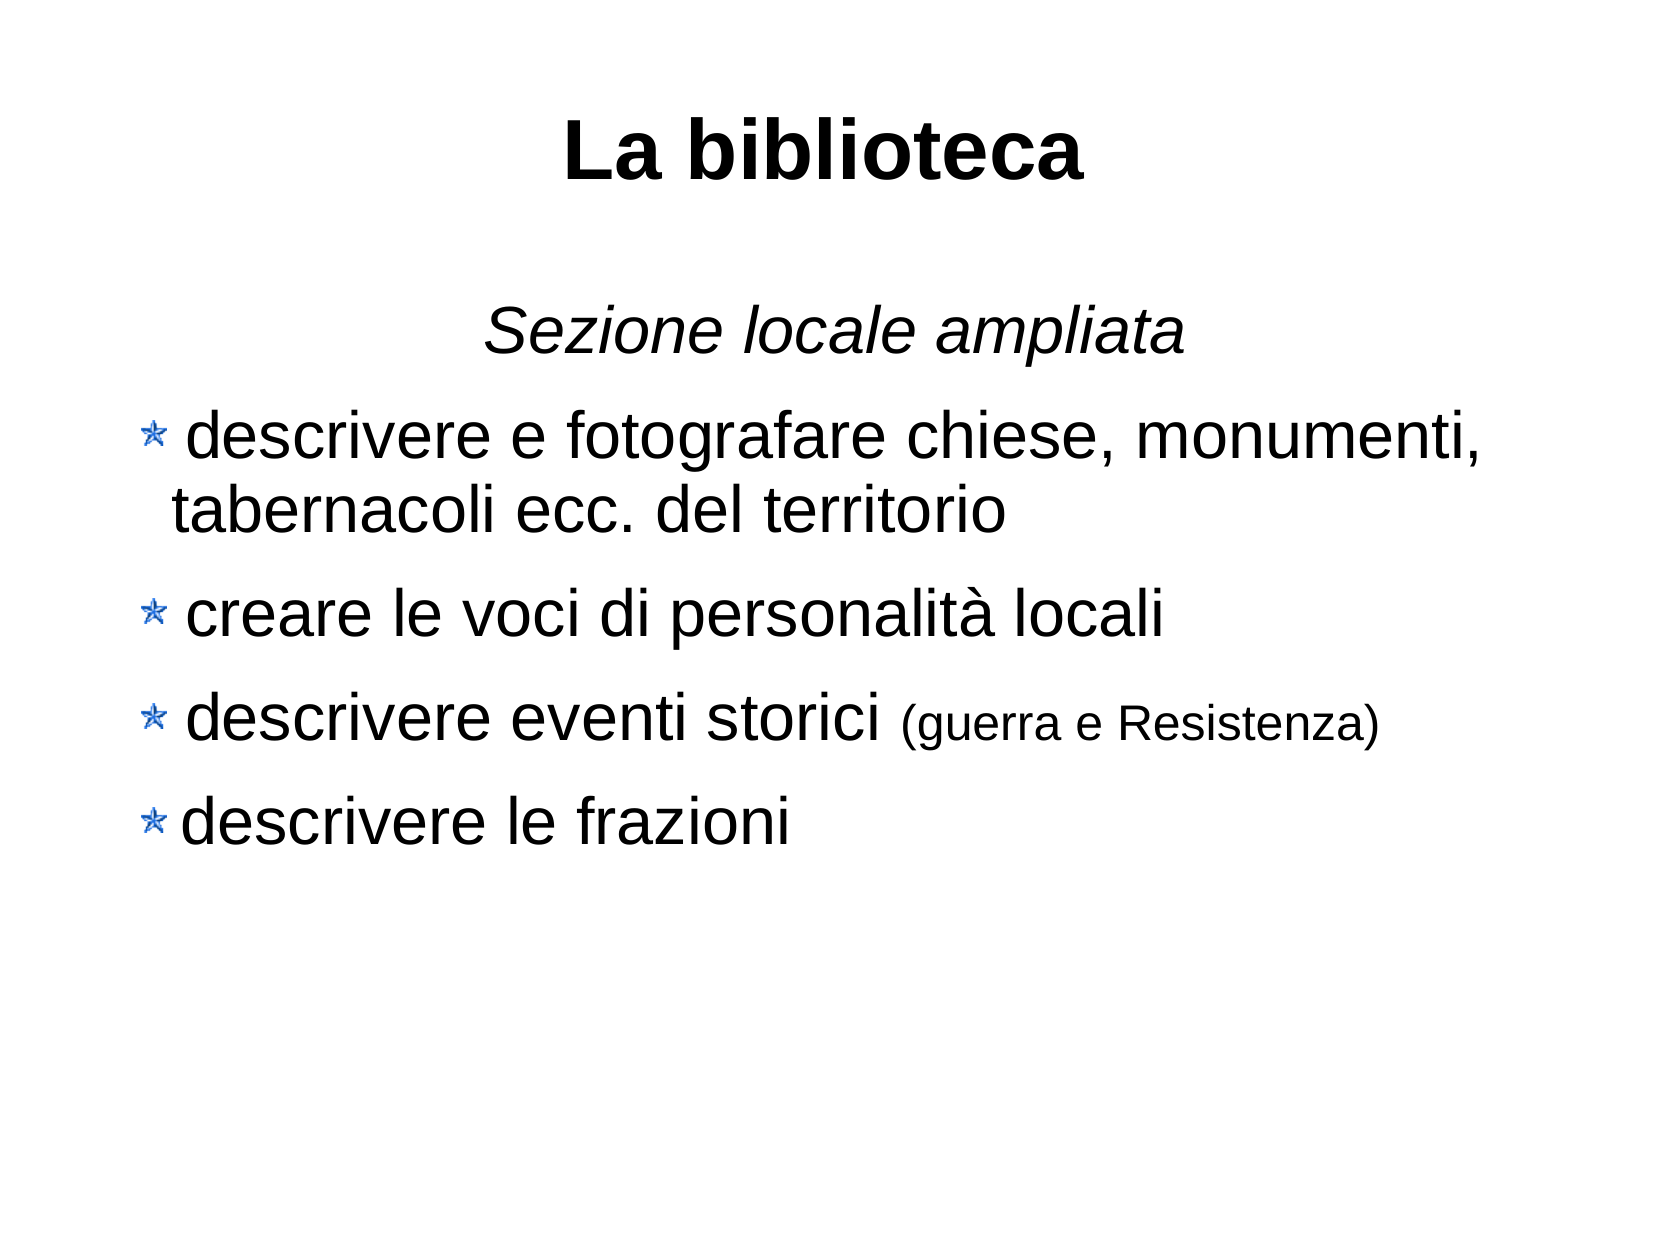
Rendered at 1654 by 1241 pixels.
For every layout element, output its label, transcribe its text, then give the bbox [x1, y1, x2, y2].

title La biblioteca [82, 49, 1566, 252]
list Sezione locale ampliata descrivere e fotografare chiese, monumenti, tabernacoli ecc. del territorio creare le voci di personalità locali descrivere eventi storici (guerra e Resistenza) descrivere le frazioni [82, 289, 1533, 1010]
